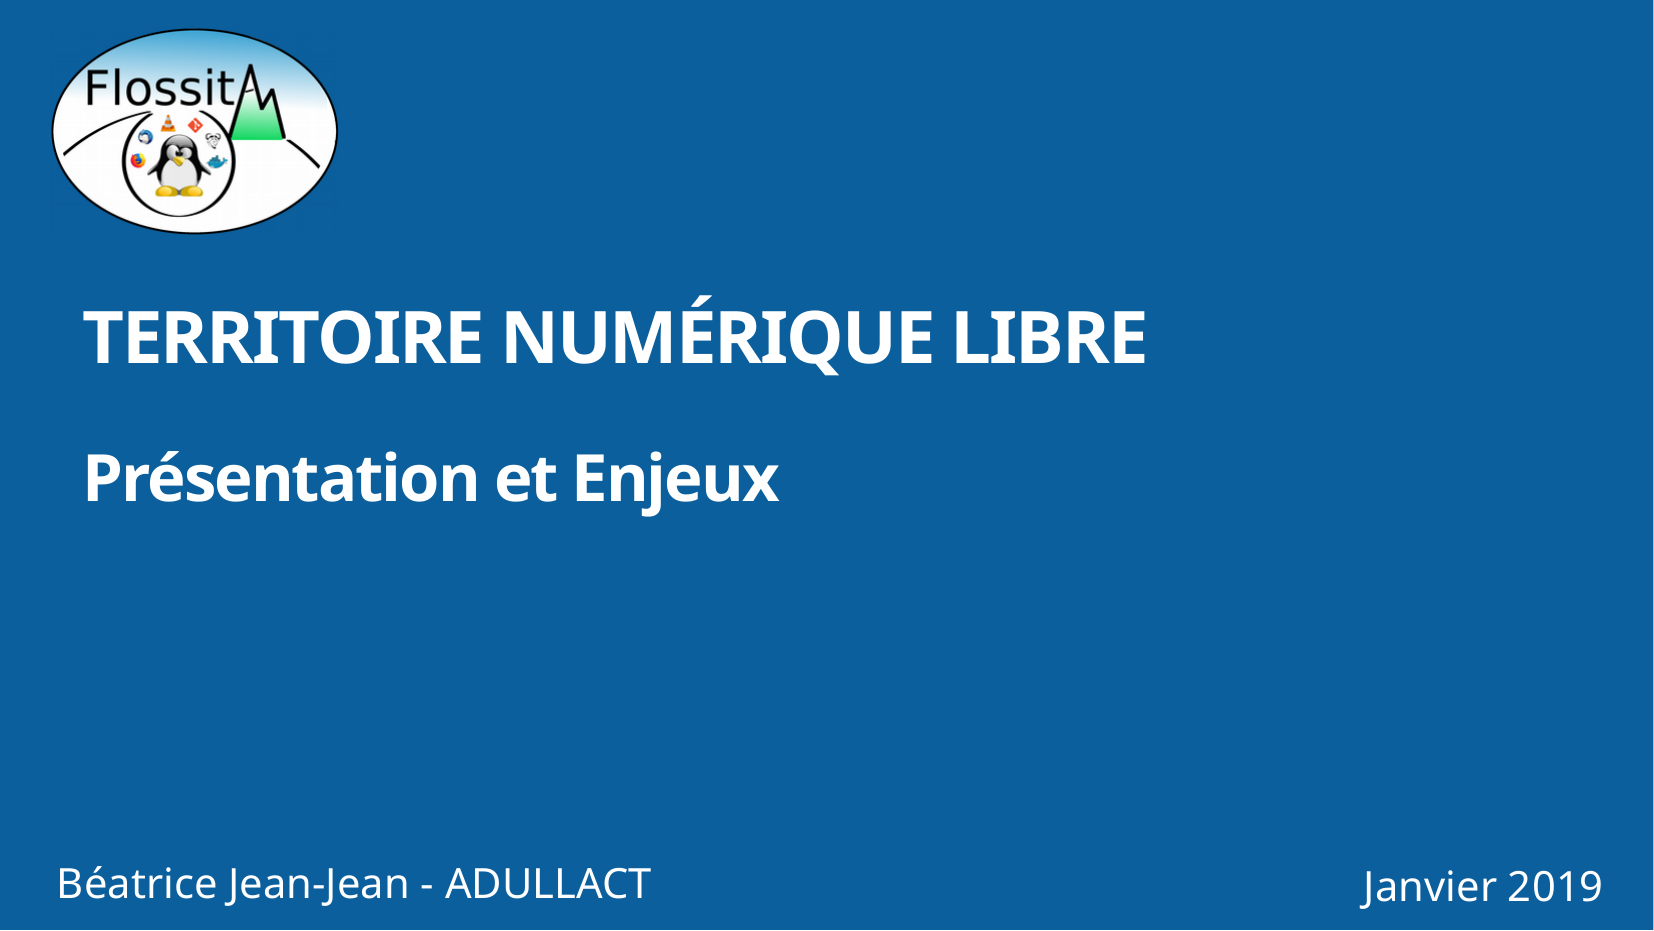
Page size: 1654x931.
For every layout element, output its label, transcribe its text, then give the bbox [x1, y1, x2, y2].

text_box Béatrice Jean-Jean - ADULLACT [56, 804, 1459, 931]
picture [50, 27, 339, 235]
list Janvier 2019 [1459, 859, 1654, 922]
title TERRITOIRE NUMÉRIQUE LIBRE Présentation et Enjeux [82, 214, 1602, 524]
